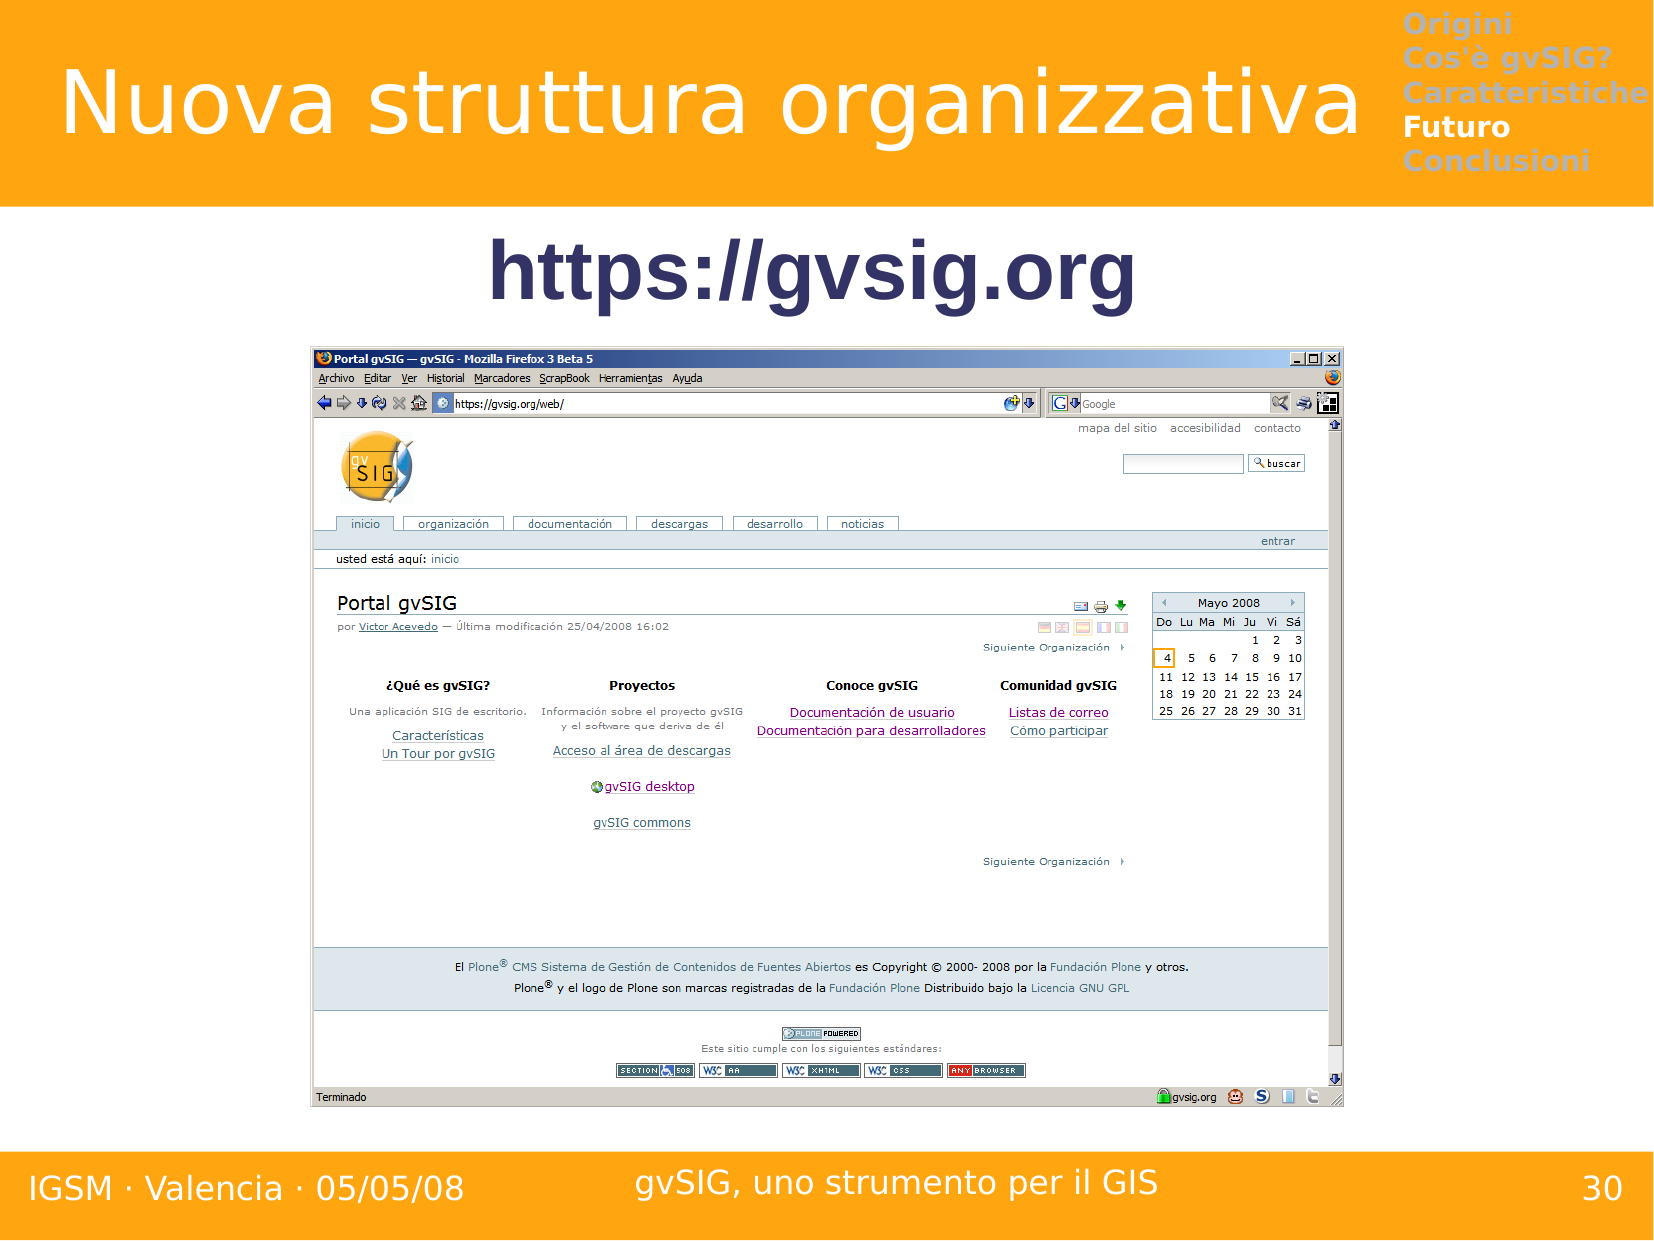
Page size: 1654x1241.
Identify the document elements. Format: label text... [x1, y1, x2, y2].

title Nuova struttura organizzativa [59, 29, 1387, 178]
text_box Origini Cos'è gvSIG? Caratteristiche Futuro Conclusioni [1387, 0, 1654, 207]
text_box https://gvsig.org [472, 216, 1155, 325]
picture [310, 346, 1344, 1107]
